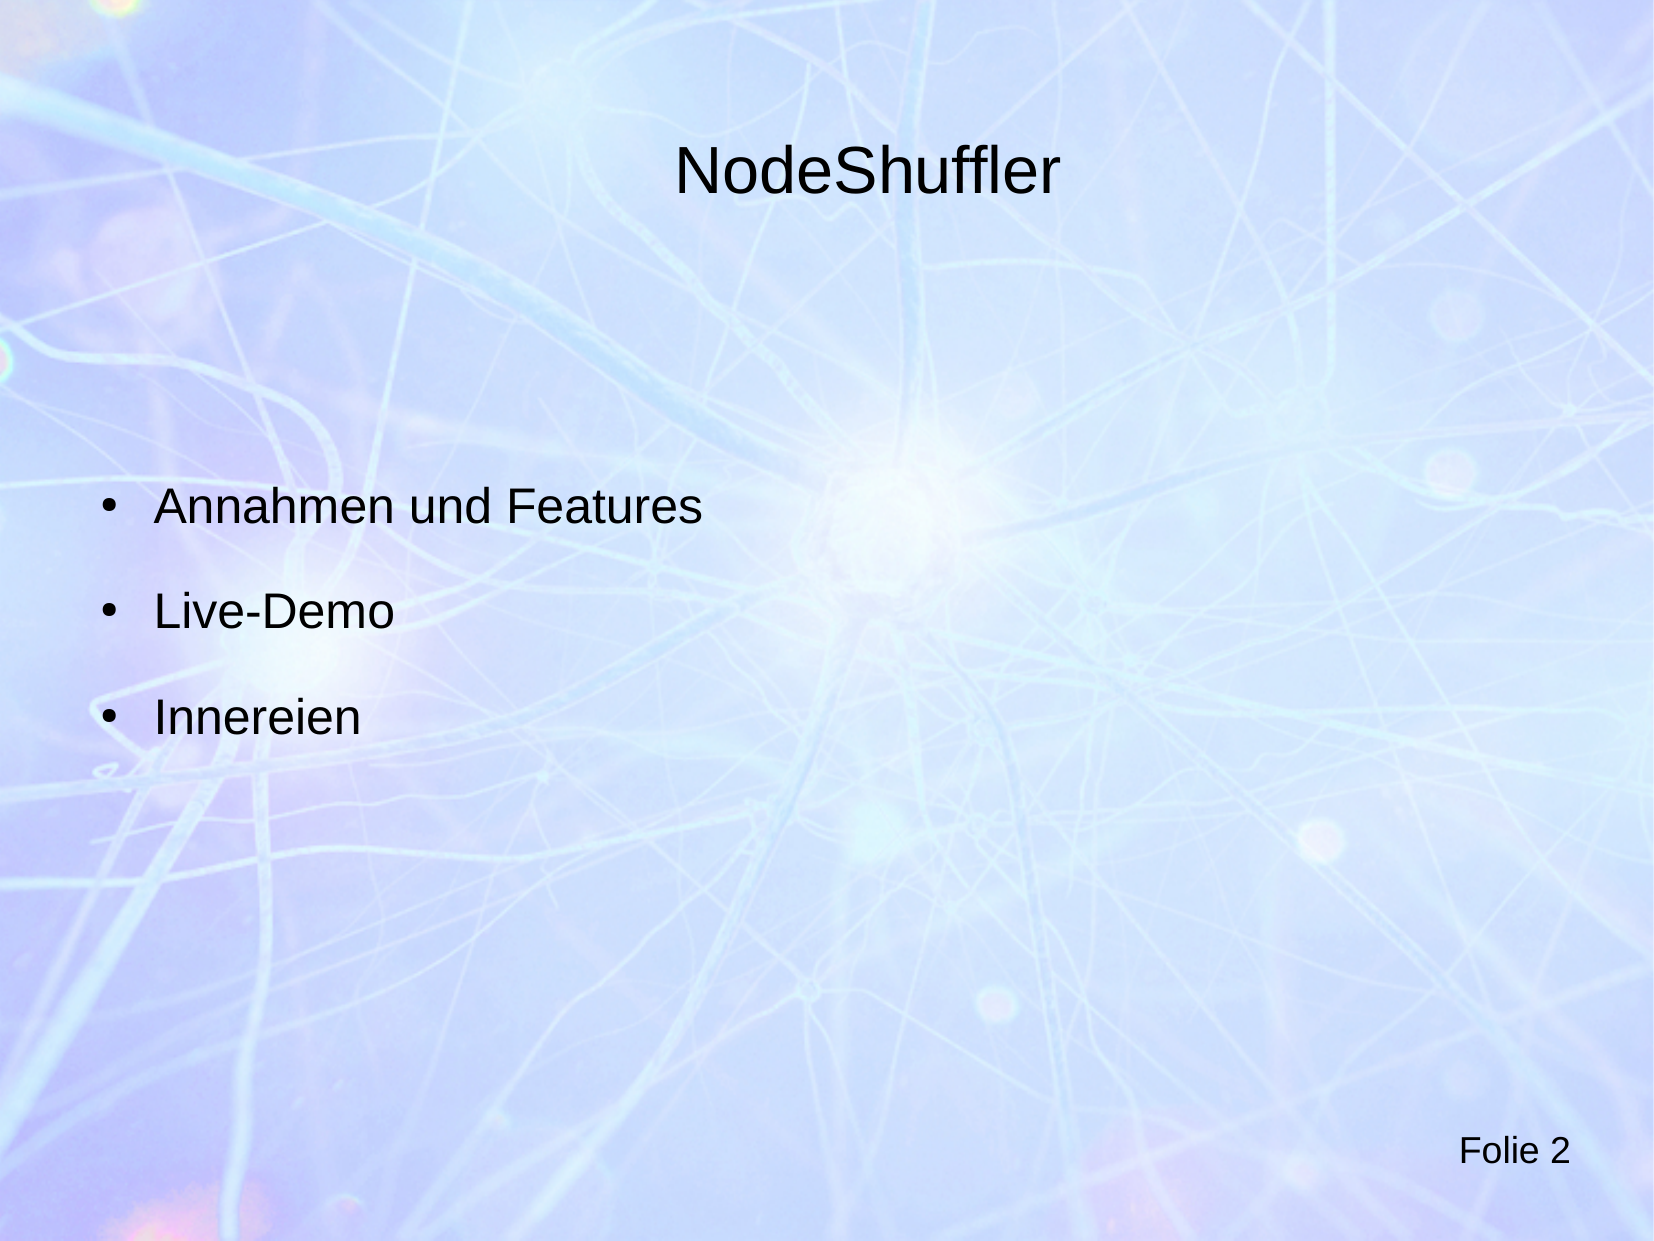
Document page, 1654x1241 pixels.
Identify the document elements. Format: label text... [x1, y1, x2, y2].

list Annahmen und Features Live-Demo Innereien [82, 450, 1571, 1170]
title NodeShuffler [82, 3, 1654, 414]
picture [0, 0, 1654, 1241]
